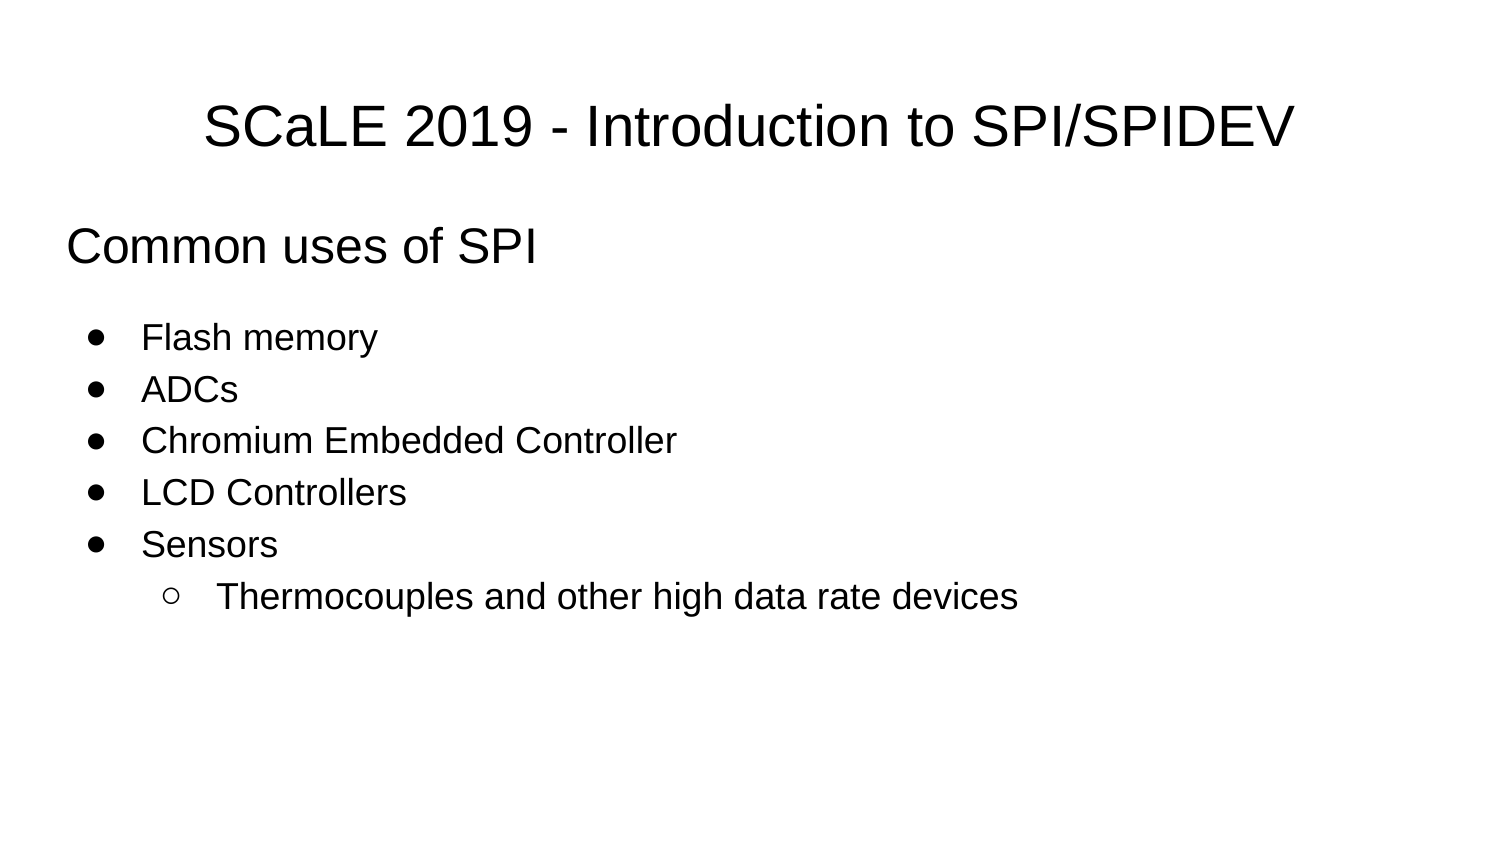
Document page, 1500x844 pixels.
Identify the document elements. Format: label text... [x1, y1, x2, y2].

list Common uses of SPI Flash memory ADCs Chromium Embedded Controller LCD Controllers Sensors Thermocouples and other high data rate devices [51, 189, 1449, 750]
title SCaLE 2019 - Introduction to SPI/SPIDEV [51, 72, 1449, 167]
